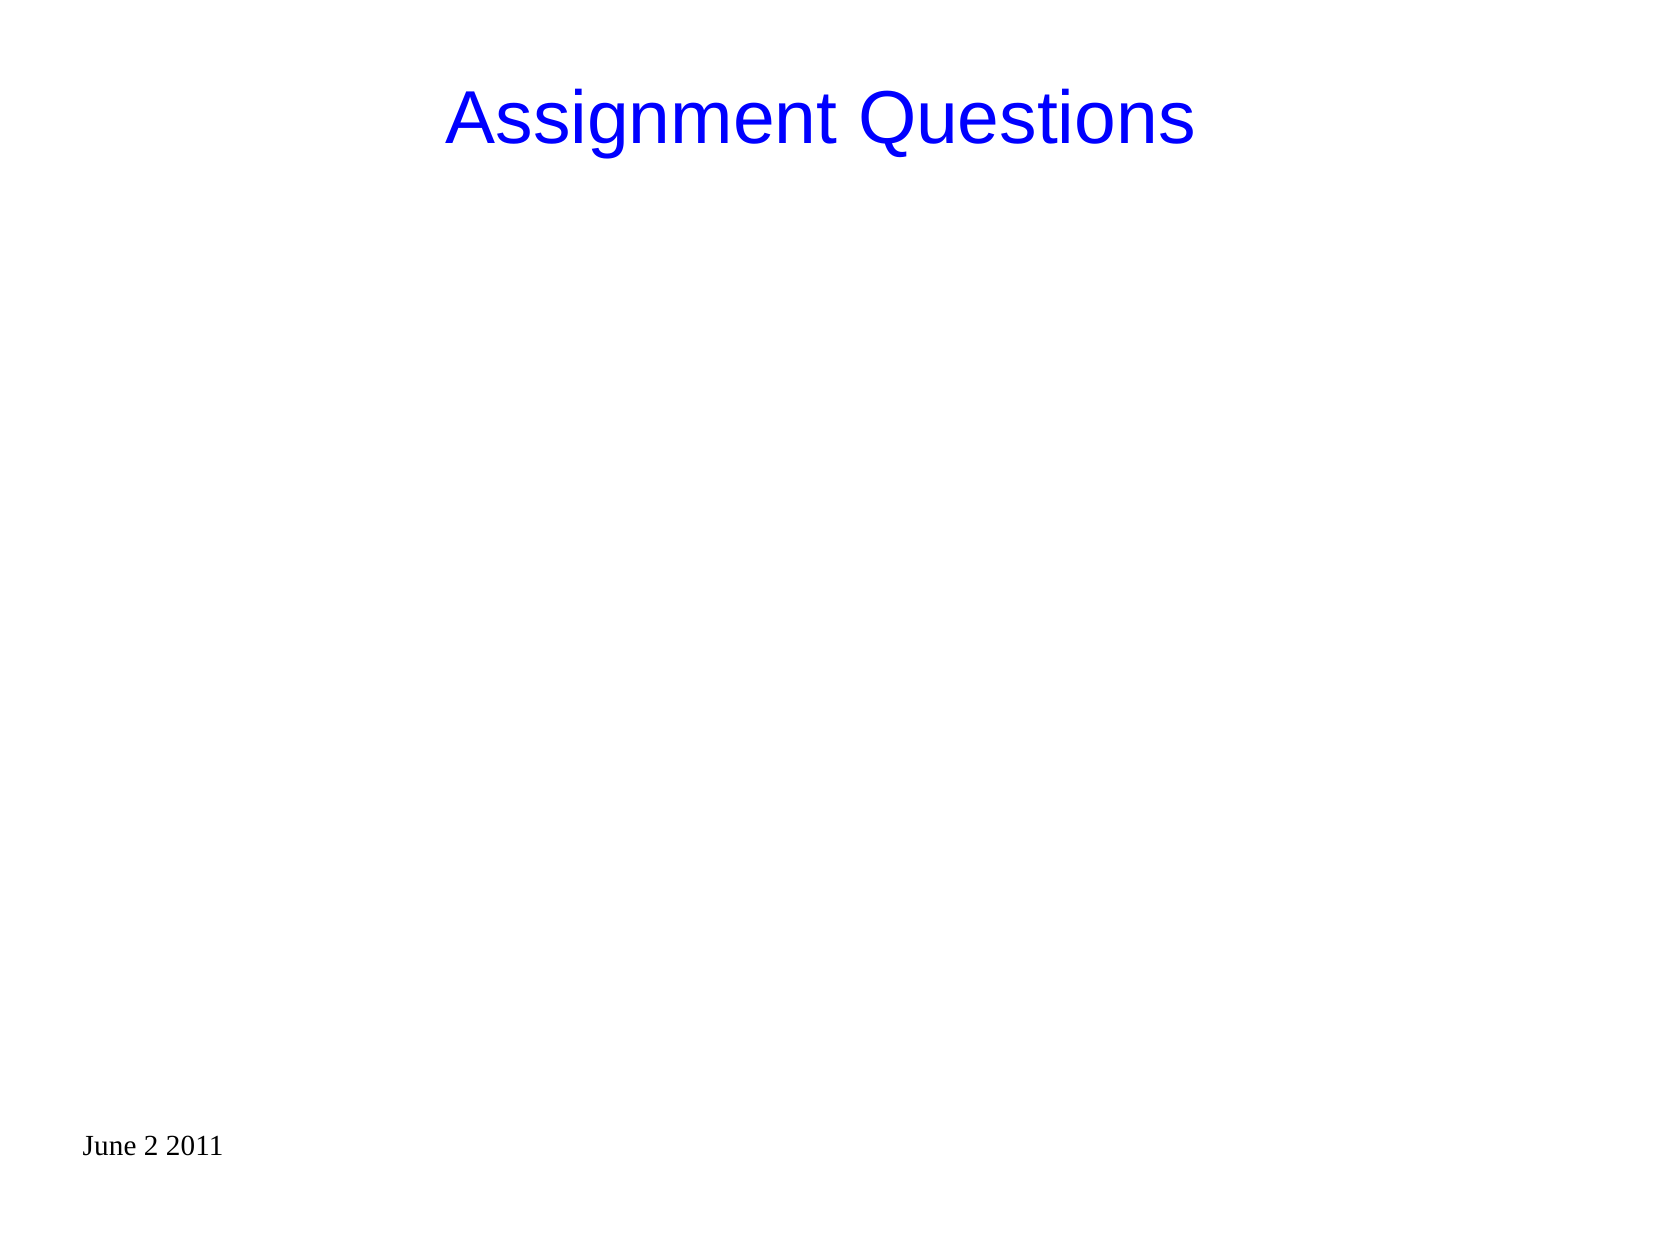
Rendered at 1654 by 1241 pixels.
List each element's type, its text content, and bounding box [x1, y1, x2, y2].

title Assignment Questions [76, 58, 1565, 178]
